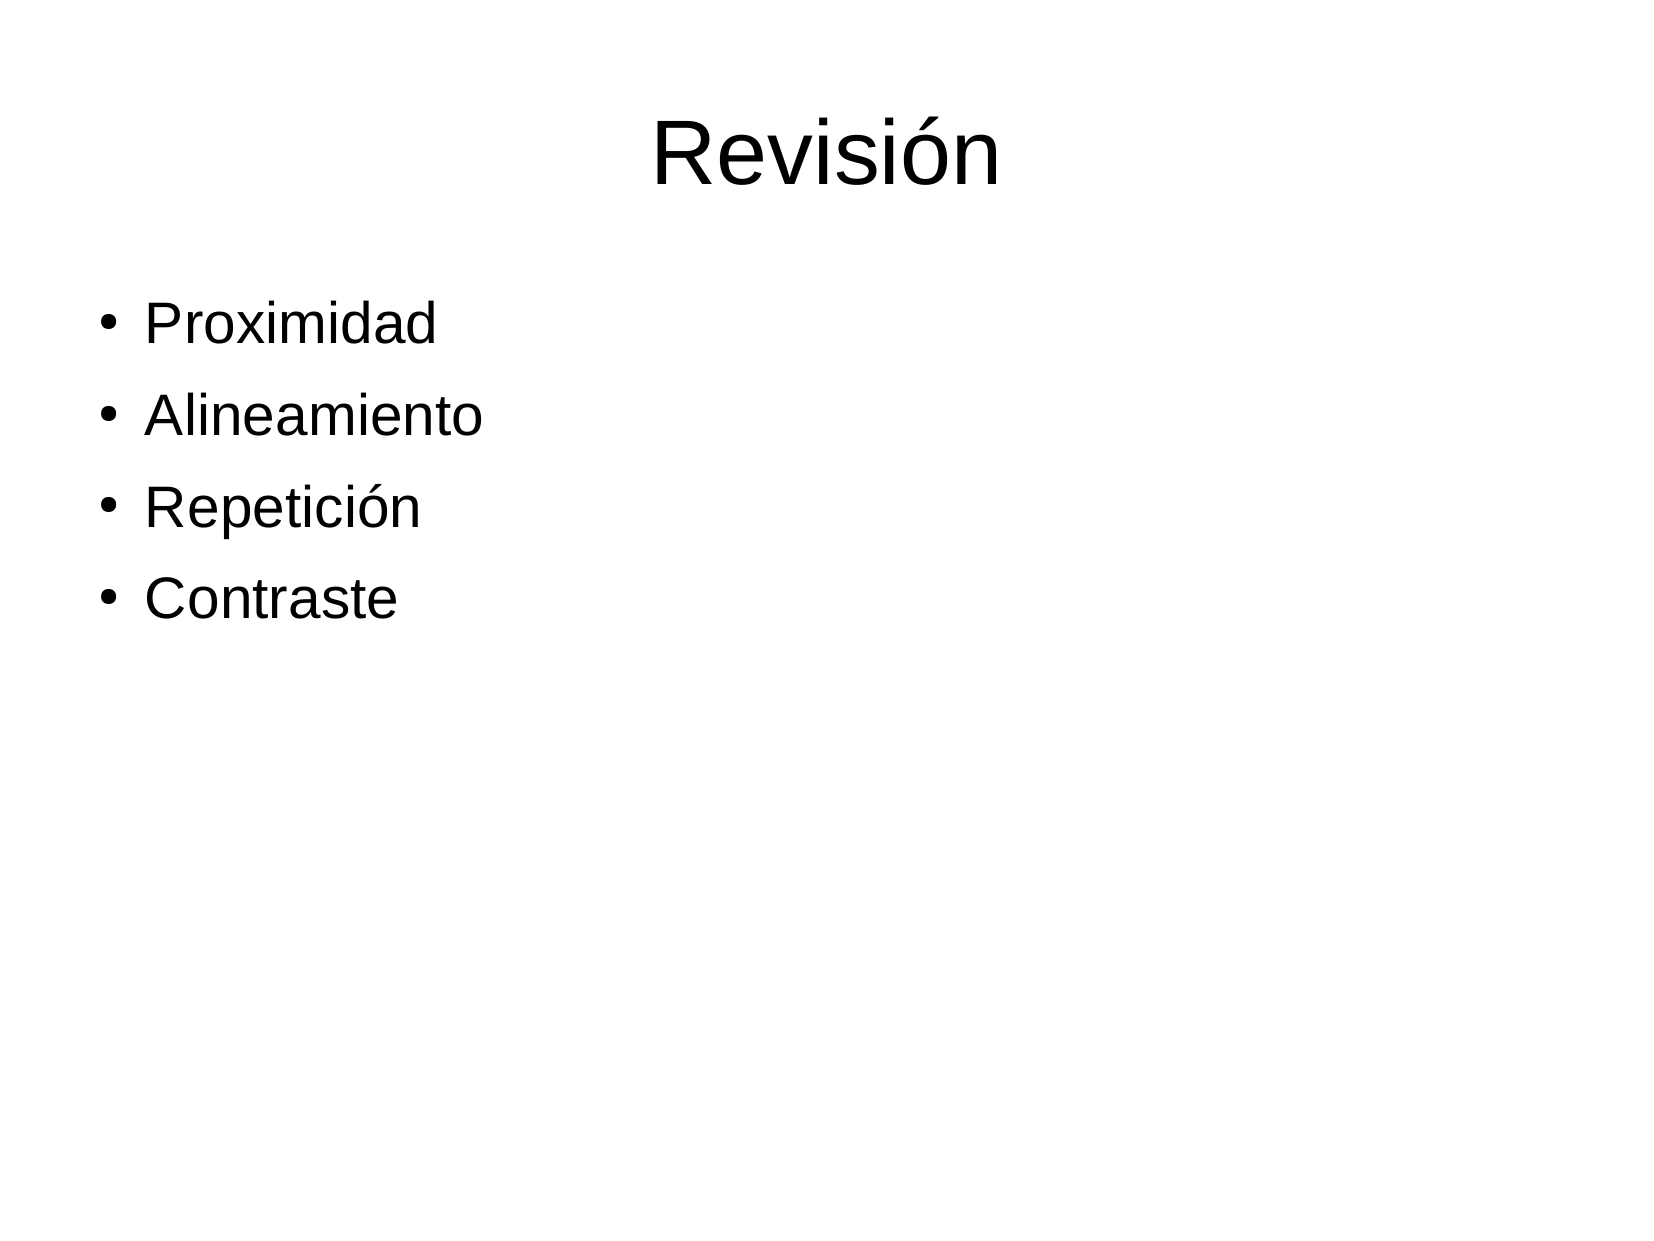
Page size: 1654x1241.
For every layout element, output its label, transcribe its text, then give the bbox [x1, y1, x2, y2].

title Revisión [82, 49, 1571, 257]
list Proximidad Alineamiento Repetición Contraste [82, 290, 1571, 634]
